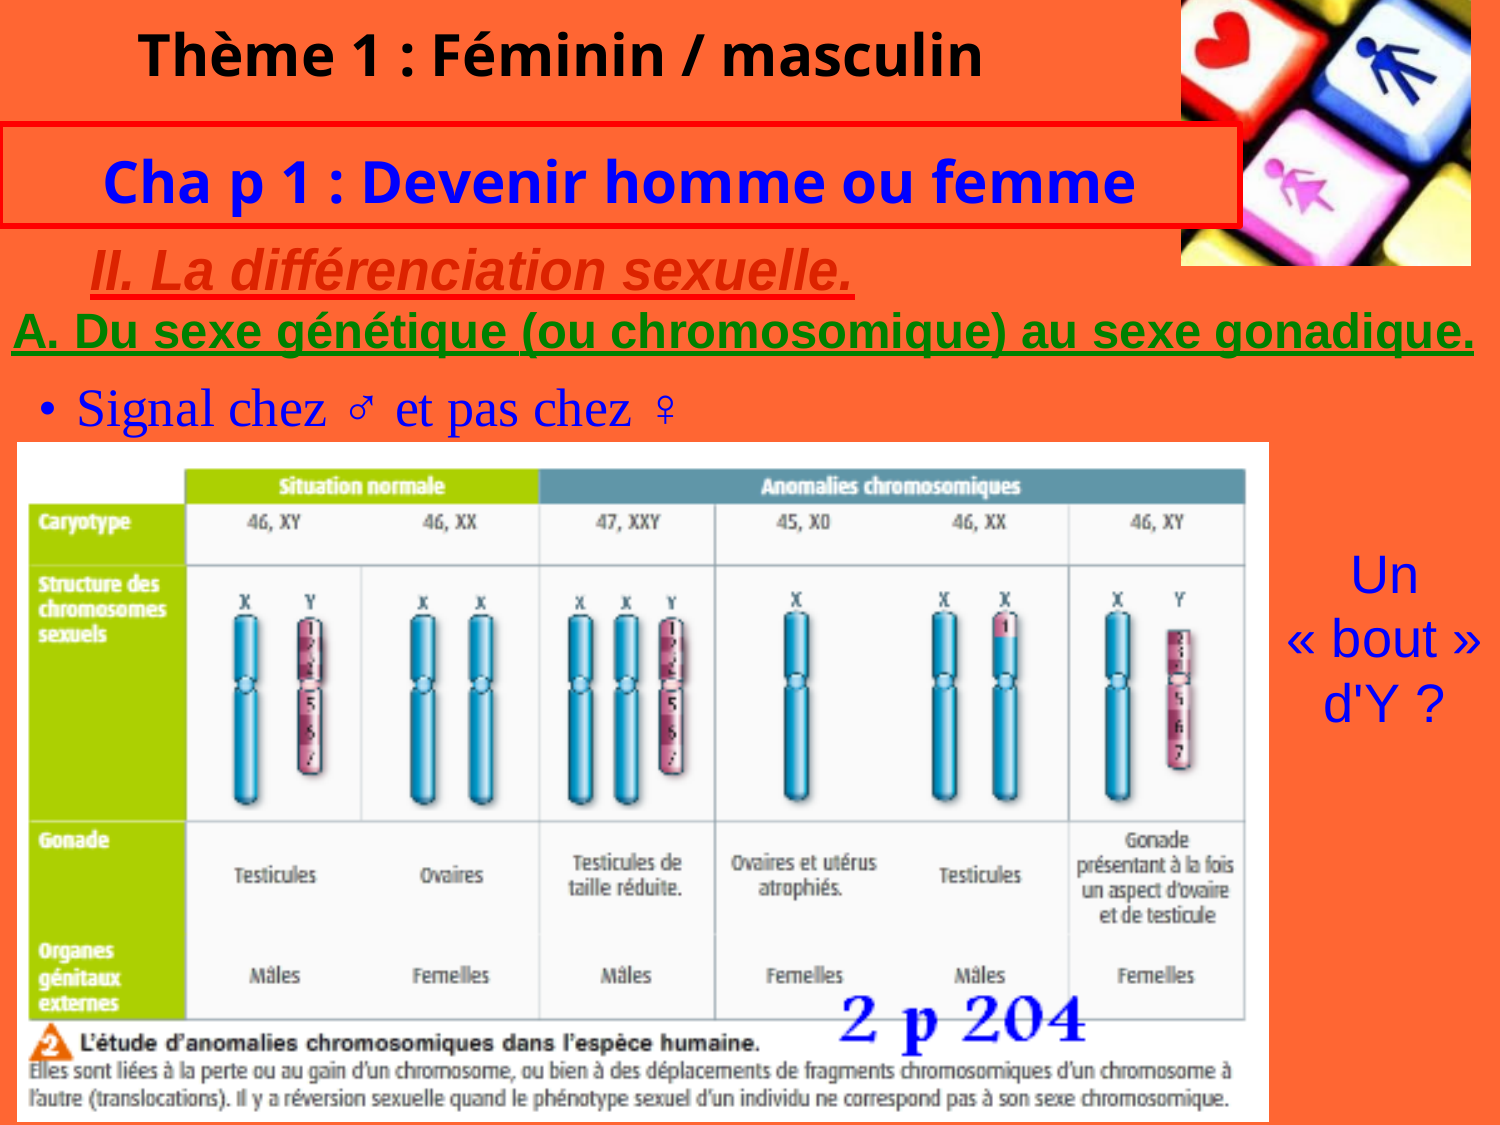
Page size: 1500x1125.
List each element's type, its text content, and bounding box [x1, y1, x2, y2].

picture [1181, 0, 1471, 266]
text_box Cha p 1 : Devenir homme ou femme [0, 124, 1241, 226]
chart [0, 236, 1488, 443]
text_box Thème 1 : Féminin / masculin [0, 0, 1122, 96]
text_box Un « bout » d'Y ? [1269, 531, 1500, 827]
picture [17, 442, 1269, 1123]
